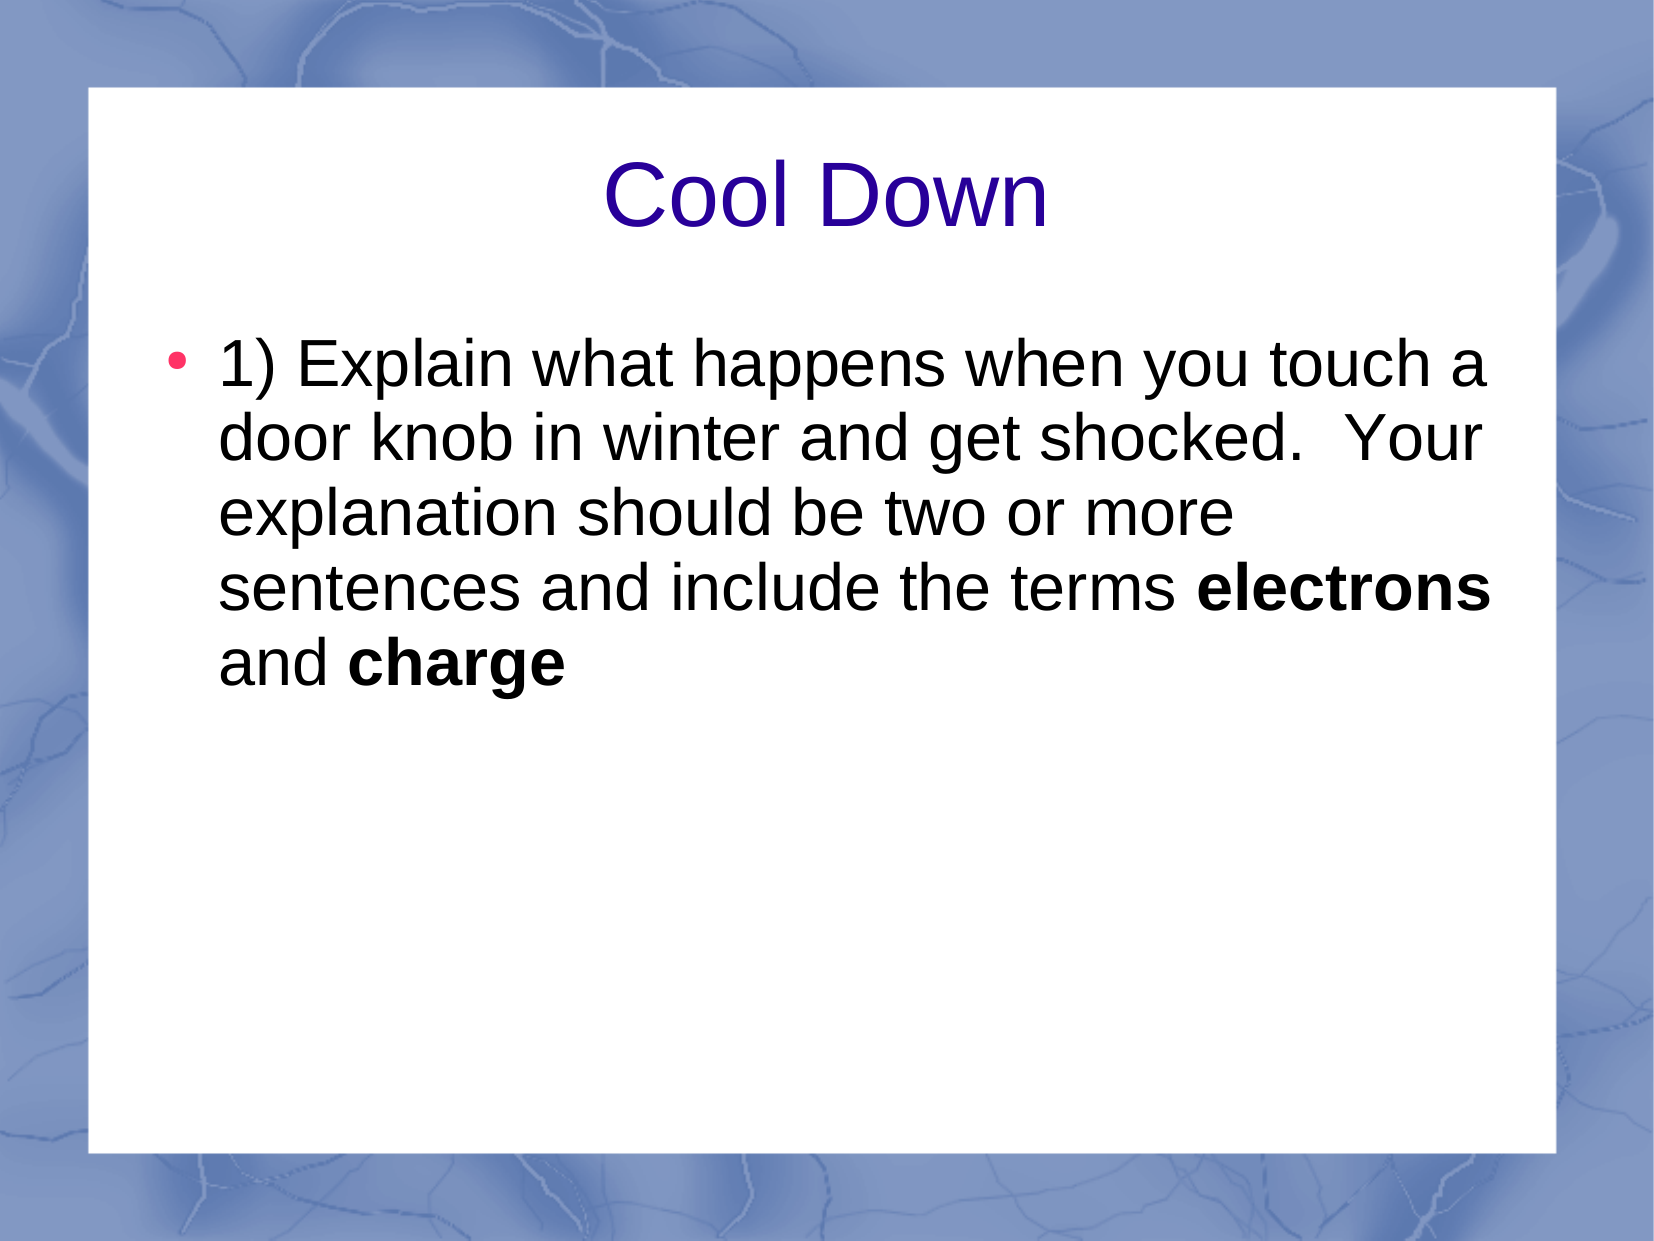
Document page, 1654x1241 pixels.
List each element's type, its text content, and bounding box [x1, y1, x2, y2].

list 1) Explain what happens when you touch a door knob in winter and get shocked. Your explanation should be two or more sentences and include the terms electrons and charge [147, 325, 1506, 996]
title Cool Down [118, 98, 1536, 291]
picture [0, 0, 1654, 1241]
